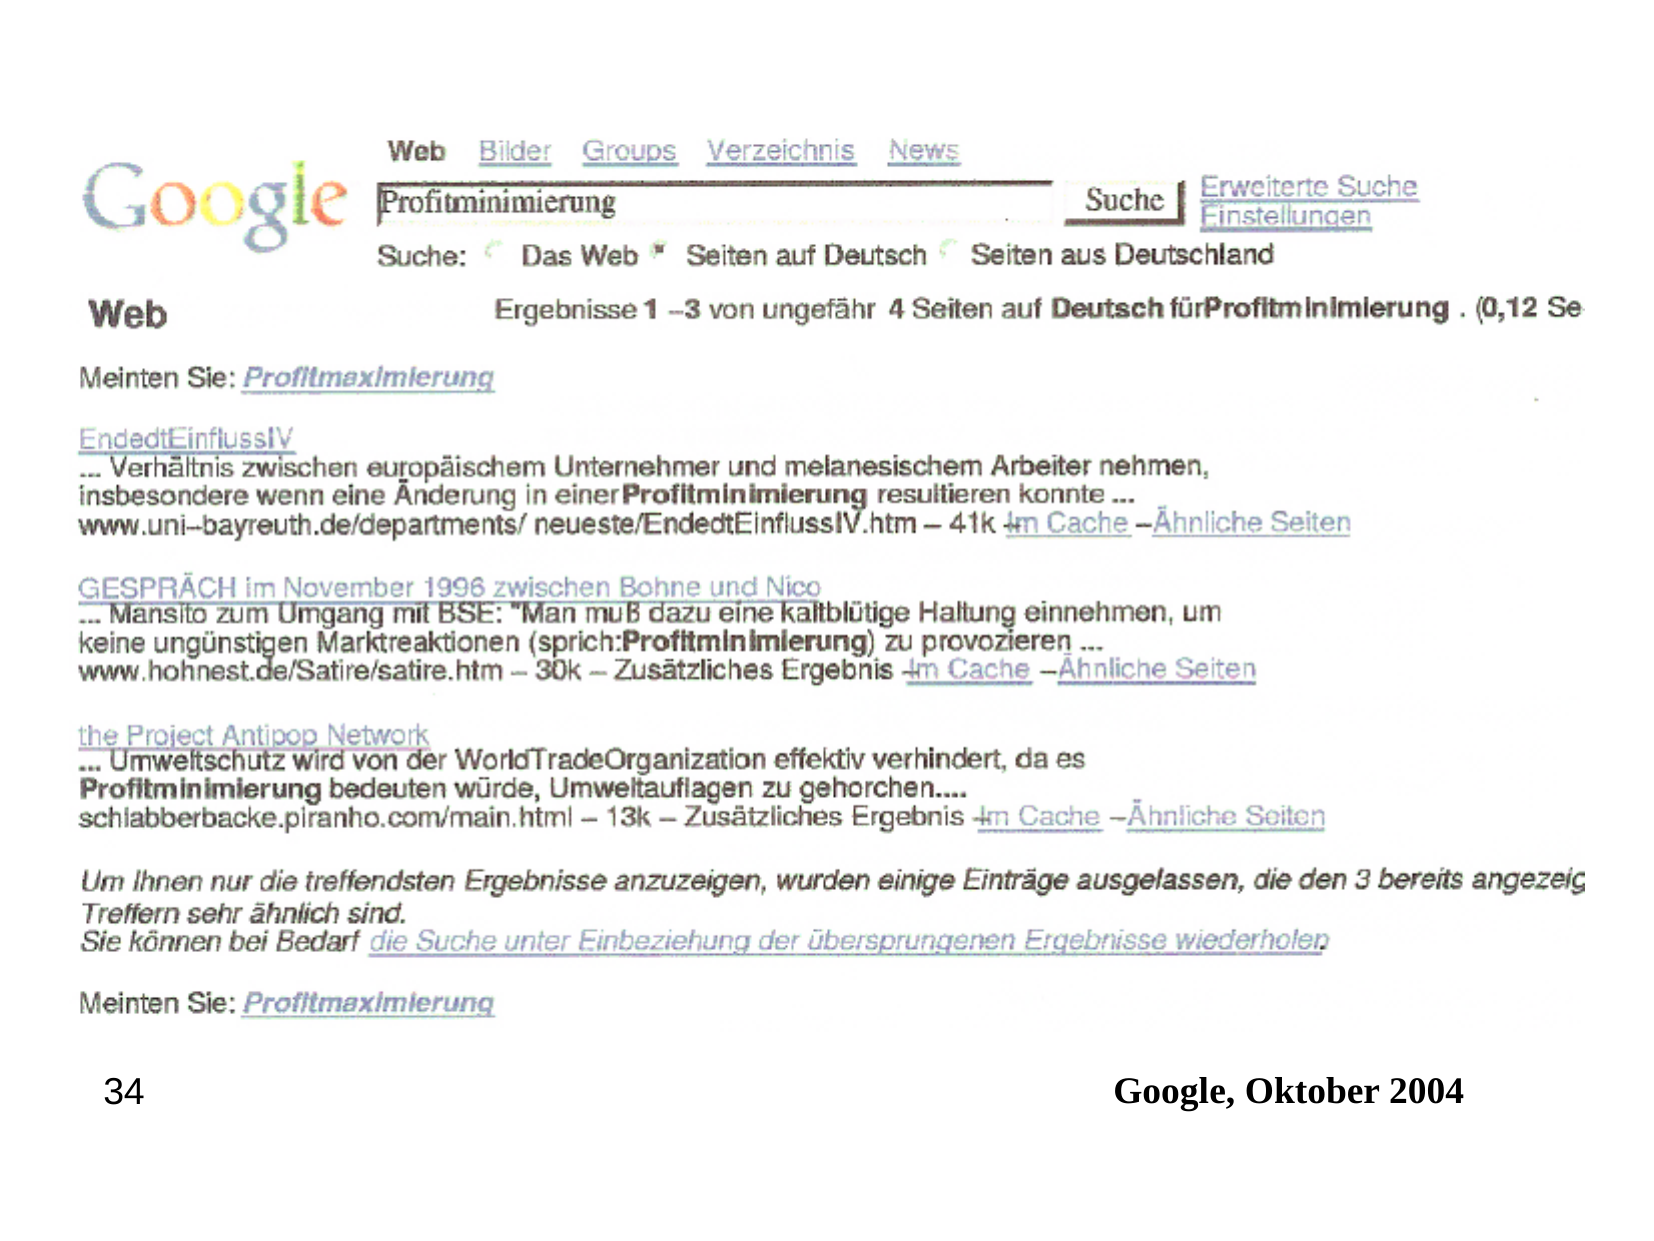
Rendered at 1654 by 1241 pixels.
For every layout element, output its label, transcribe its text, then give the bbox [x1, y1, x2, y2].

picture [69, 137, 1585, 1034]
text_box Google, Oktober 2004 [1098, 1062, 1483, 1120]
text_box <Nummer> [88, 1062, 306, 1120]
